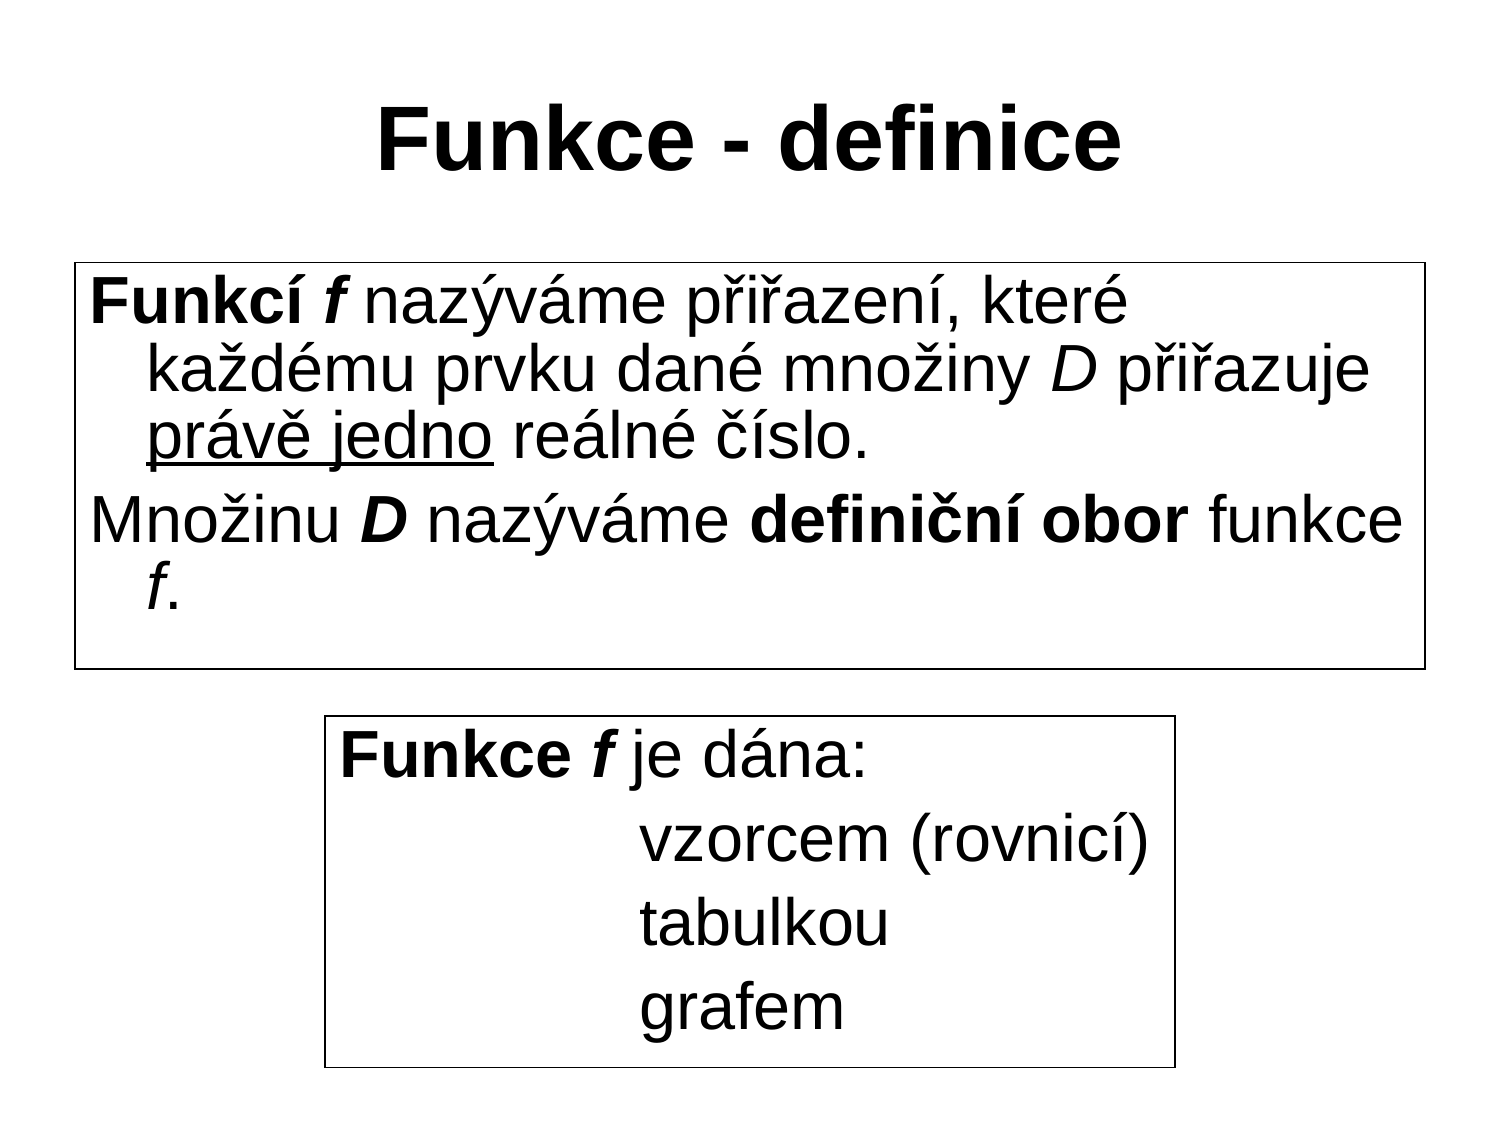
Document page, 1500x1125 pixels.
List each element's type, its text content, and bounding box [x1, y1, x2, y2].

title Funkce - definice [75, 45, 1426, 233]
text_box Funkce f je dána: vzorcem (rovnicí) tabulkou grafem [324, 716, 1176, 1068]
list Funkcí f nazýváme přiřazení, které každému prvku dané množiny D přiřazuje právě jedno reálné číslo. Množinu D nazýváme definiční obor funkce f. [75, 262, 1426, 669]
